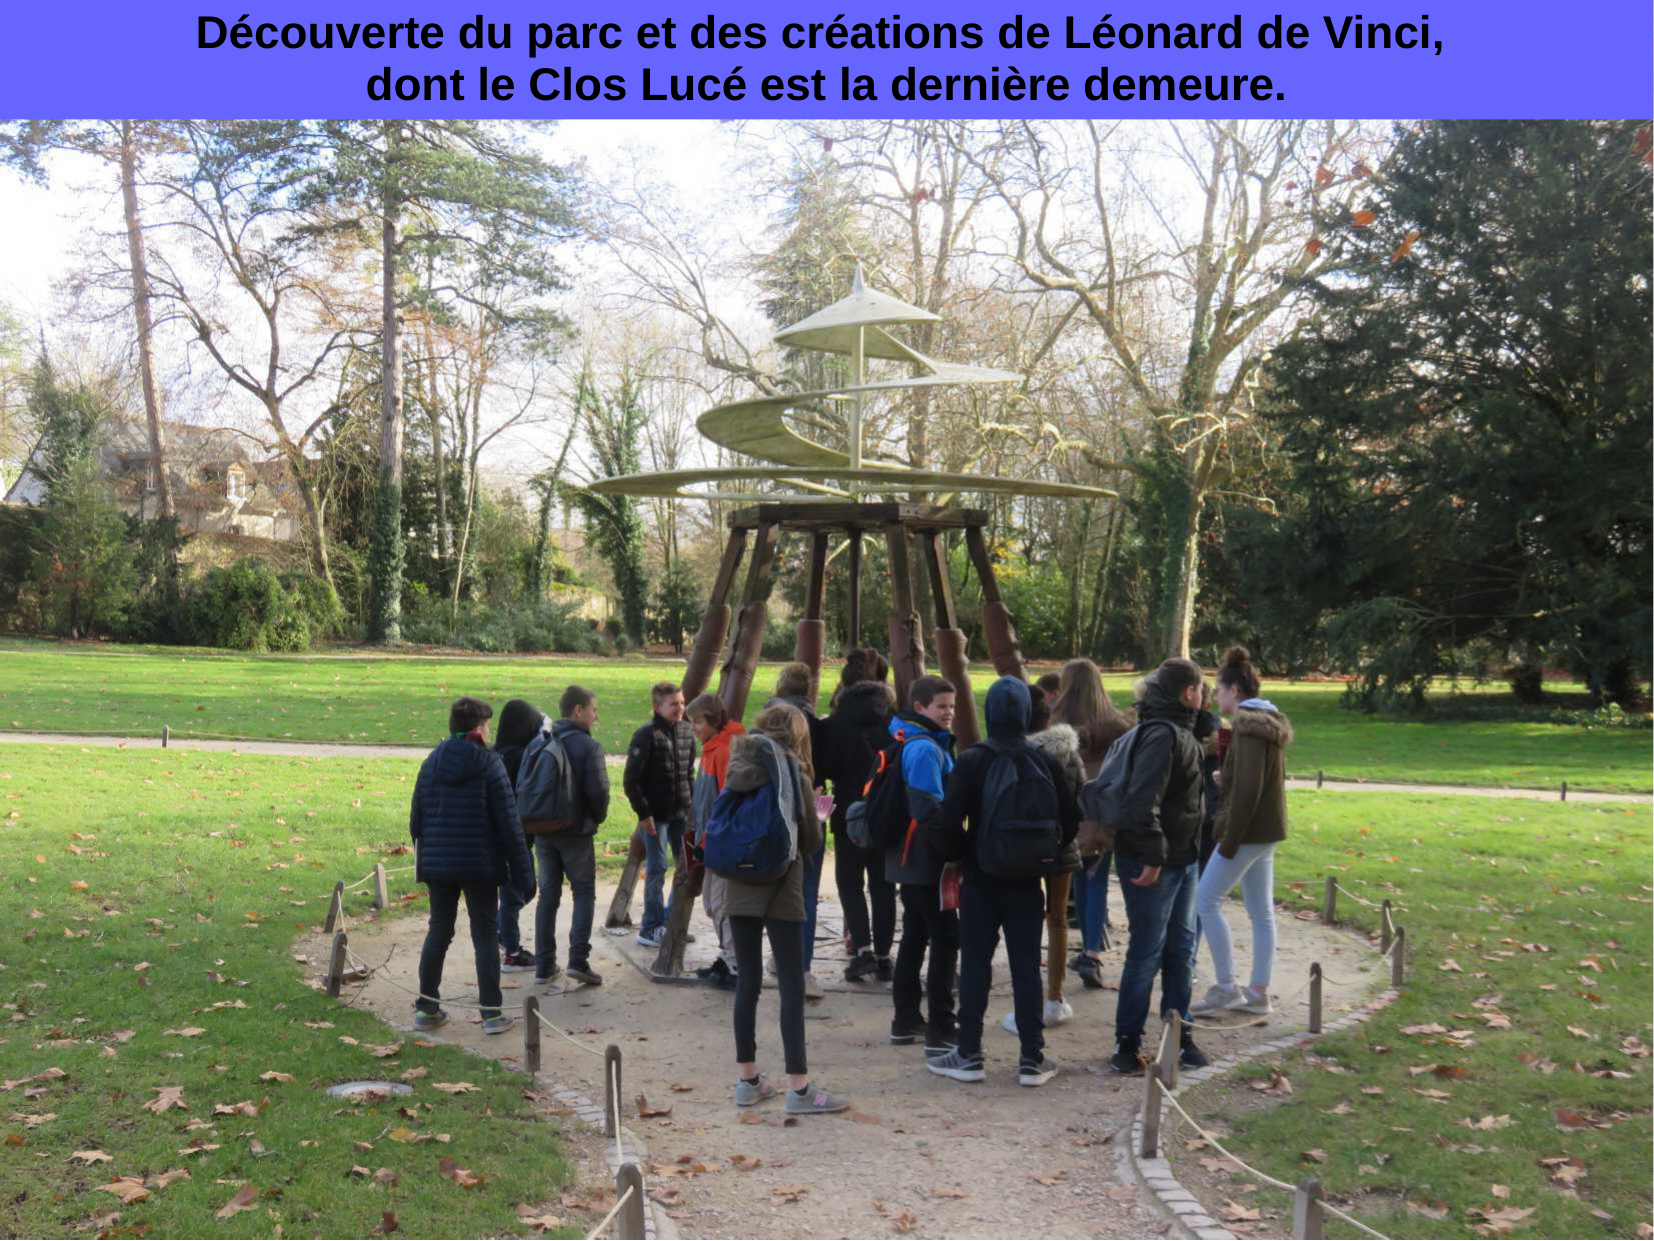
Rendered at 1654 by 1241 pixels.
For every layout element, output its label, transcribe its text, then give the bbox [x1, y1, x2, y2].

picture [0, 120, 1654, 1241]
text_box Découverte du parc et des créations de Léonard de Vinci, dont le Clos Lucé est la dernière demeure. [0, 0, 1654, 120]
